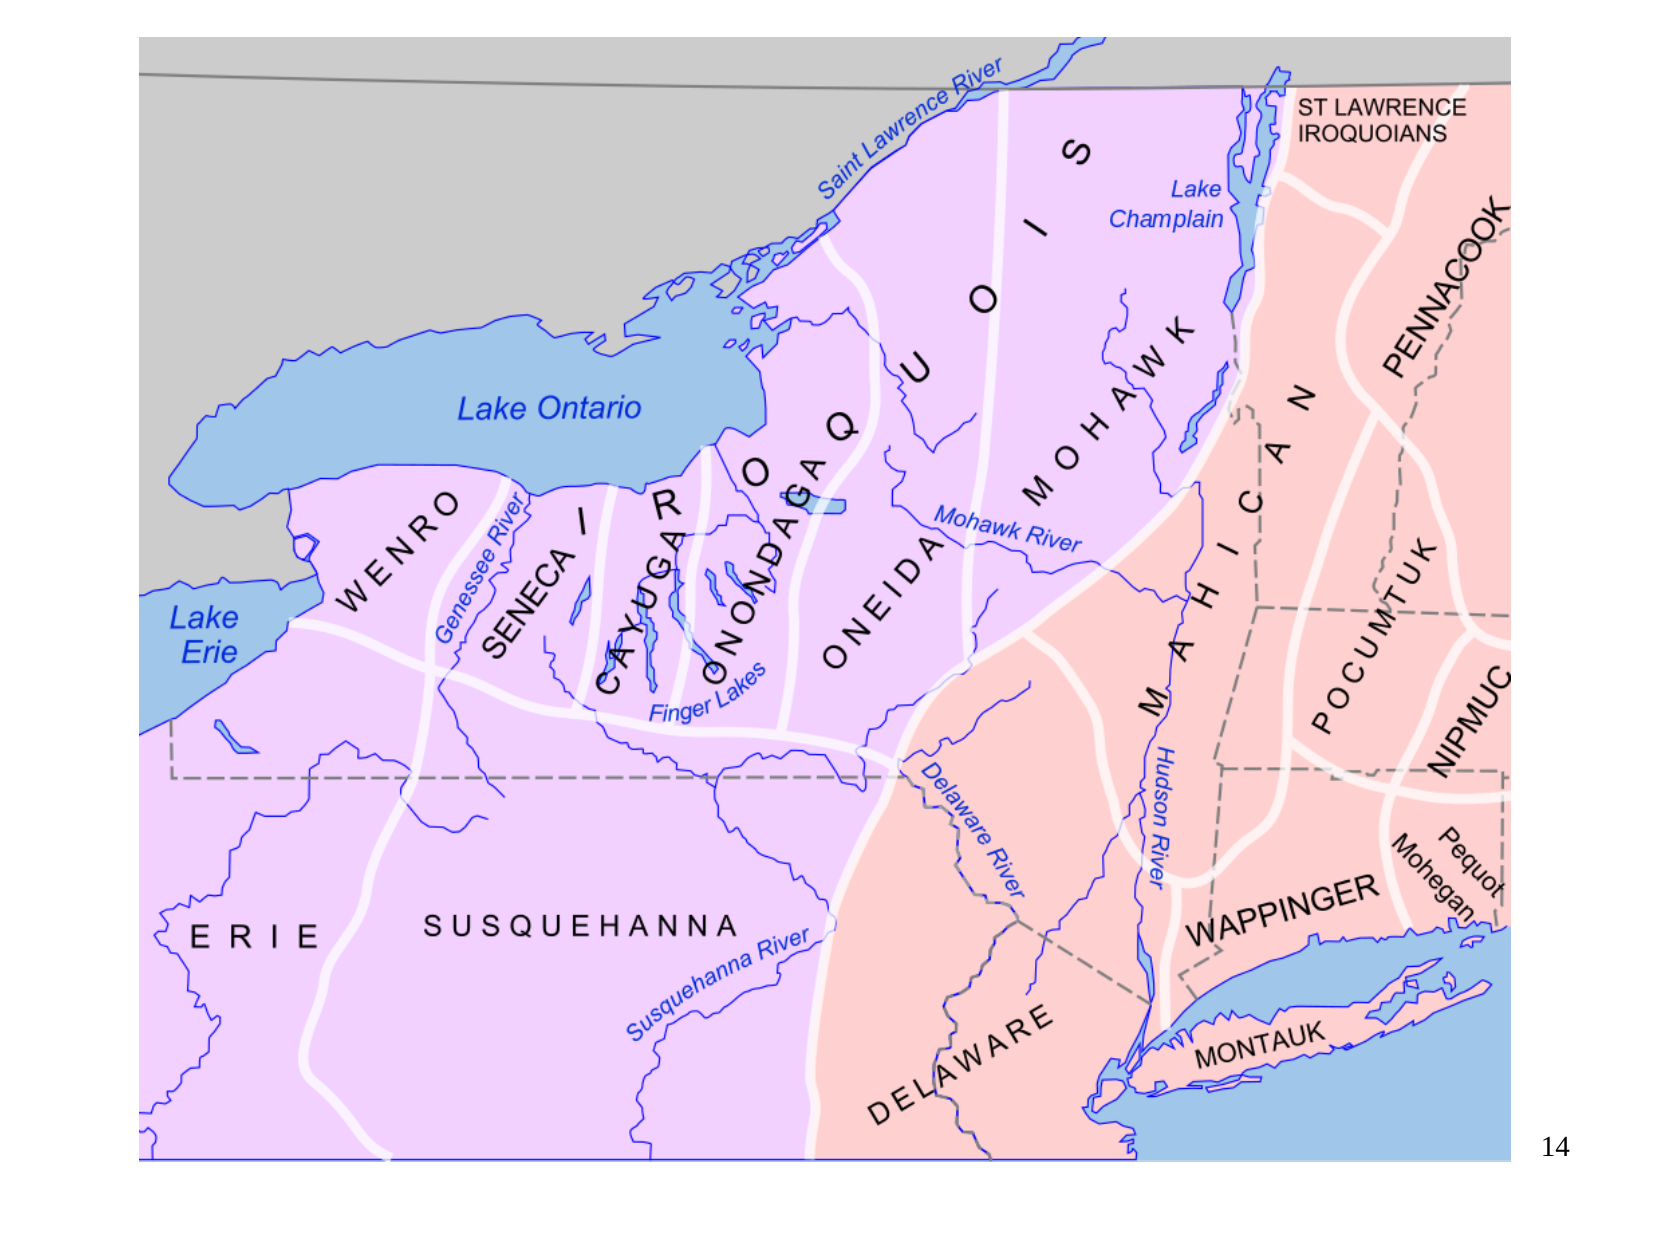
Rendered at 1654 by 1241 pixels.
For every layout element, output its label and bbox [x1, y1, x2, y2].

picture [139, 37, 1511, 1163]
